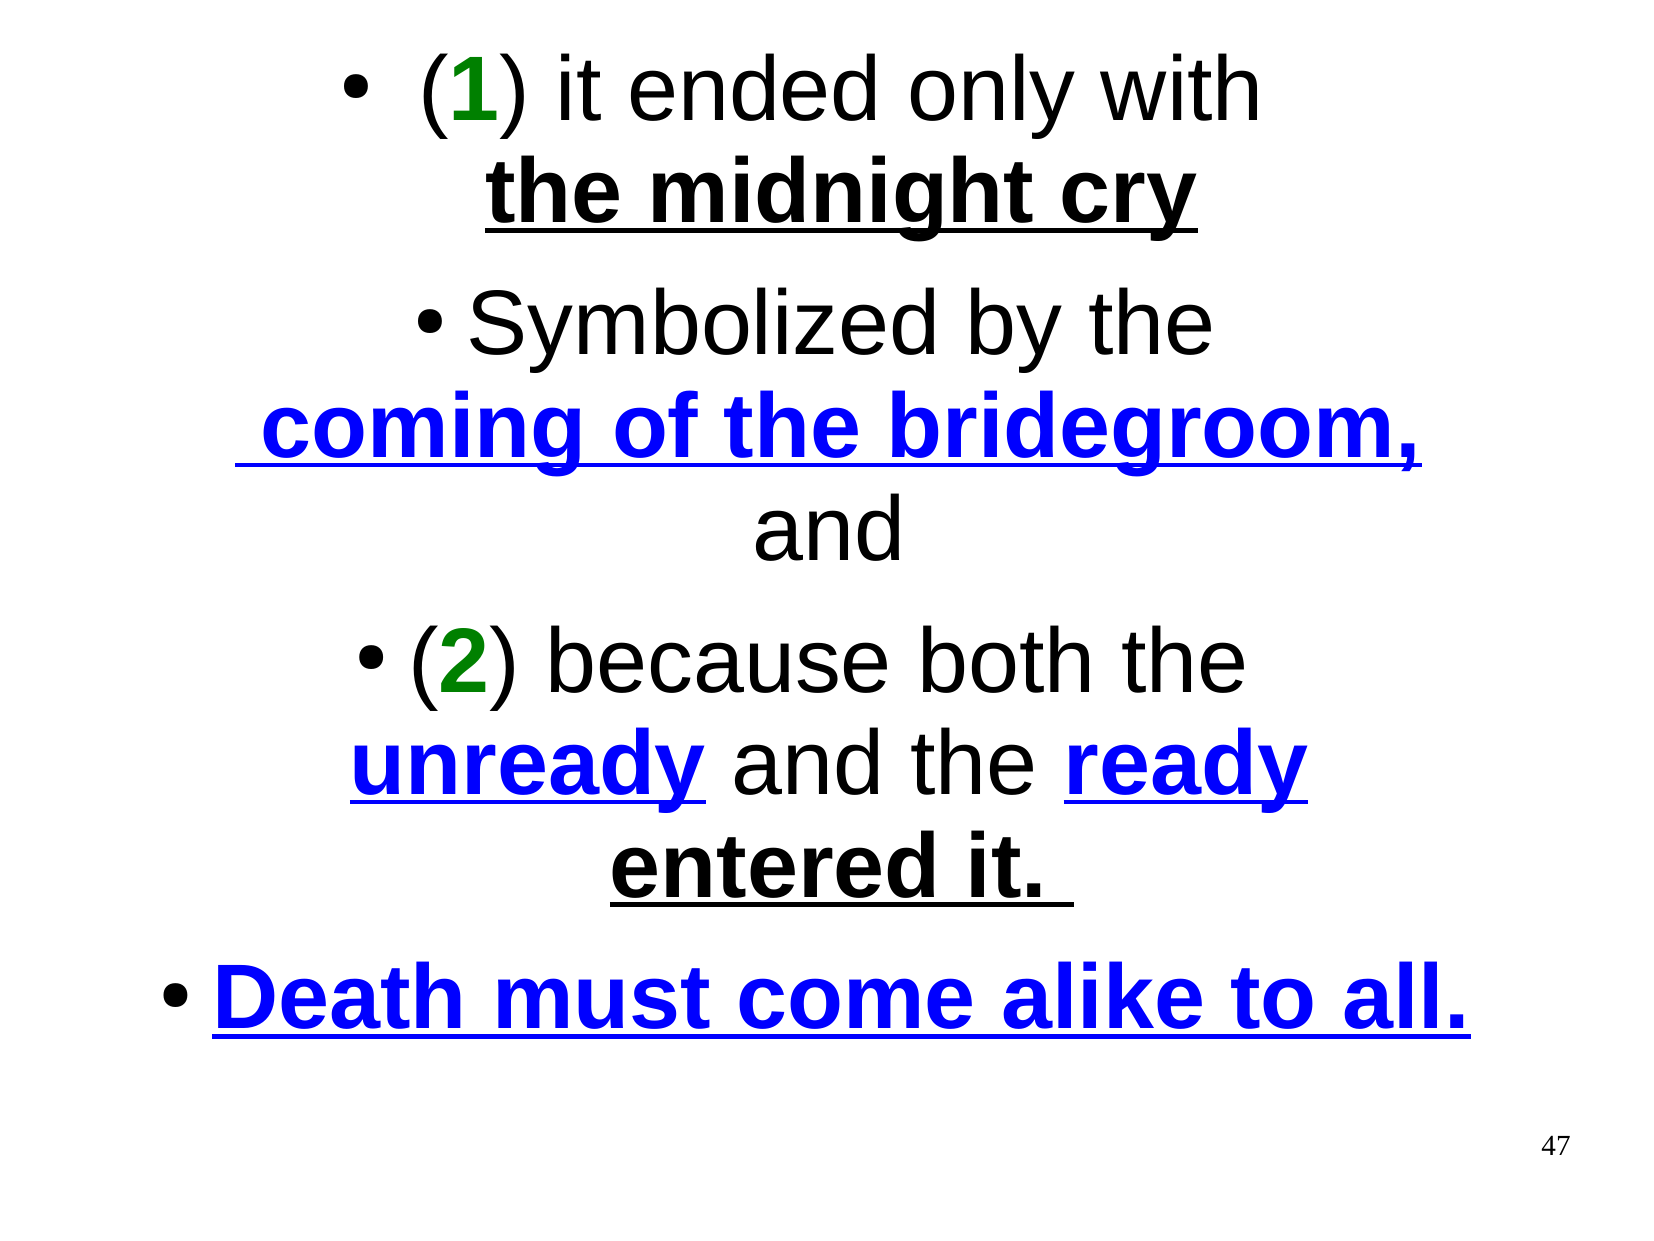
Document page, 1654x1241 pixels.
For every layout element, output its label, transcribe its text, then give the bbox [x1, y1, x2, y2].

list (1) it ended only with the midnight cry Symbolized by the coming of the bridegroom, and (2) because both the unready and the ready entered it. Death must come alike to all. [0, 37, 1613, 1201]
